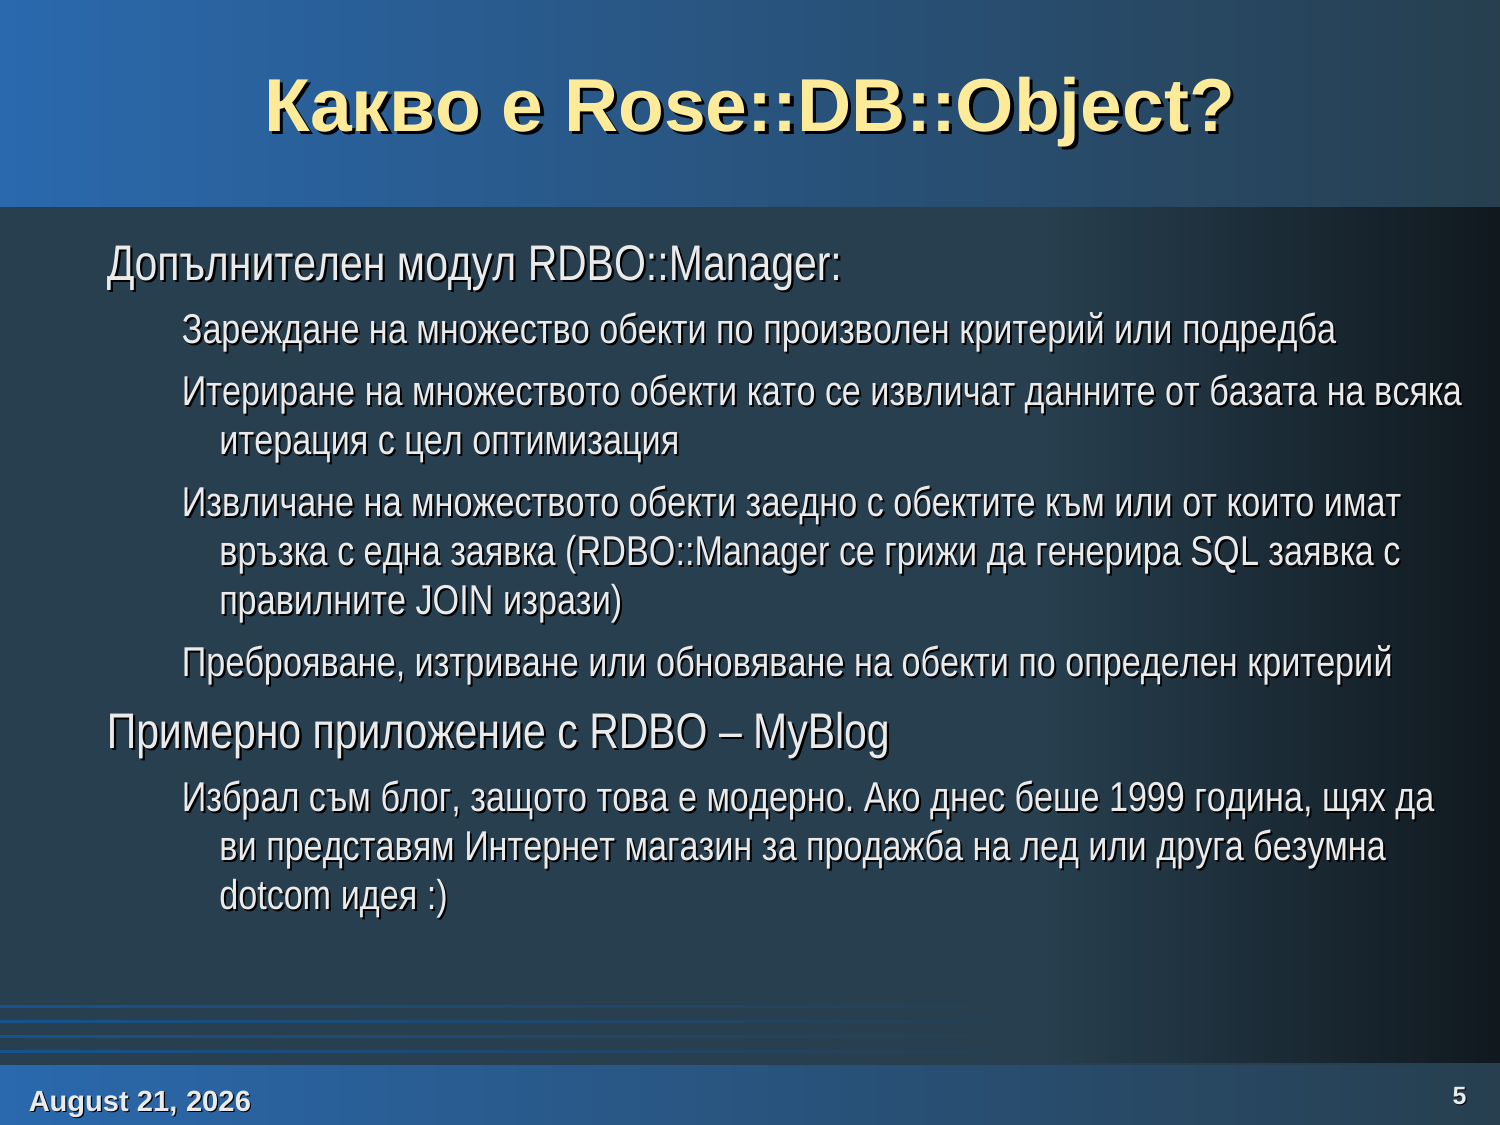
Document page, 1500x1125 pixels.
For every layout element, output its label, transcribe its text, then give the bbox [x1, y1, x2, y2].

title Какво е Rose::DB::Object? [13, 8, 1487, 197]
list Допълнителен модул RDBO::Manager: Зареждане на множество обекти по произволен критерий или подредба Итериране на множеството обекти като се извличат данните от базата на всяка итерация с цел оптимизация Извличане на множеството обекти заедно с обектите към или от които имат връзка с една заявка (RDBO::Manager се грижи да генерира SQL заявка с правилните JOIN изрази) Преброяване, изтриване или обновяване на обекти по определен критерий Примерно приложение с RDBO – MyBlog Избрал съм блог, защото това е модерно. Ако днес беше 1999 година, щях да ви представям Интернет магазин за продажба на лед или друга безумна dotcom идея :) [31, 232, 1469, 1065]
